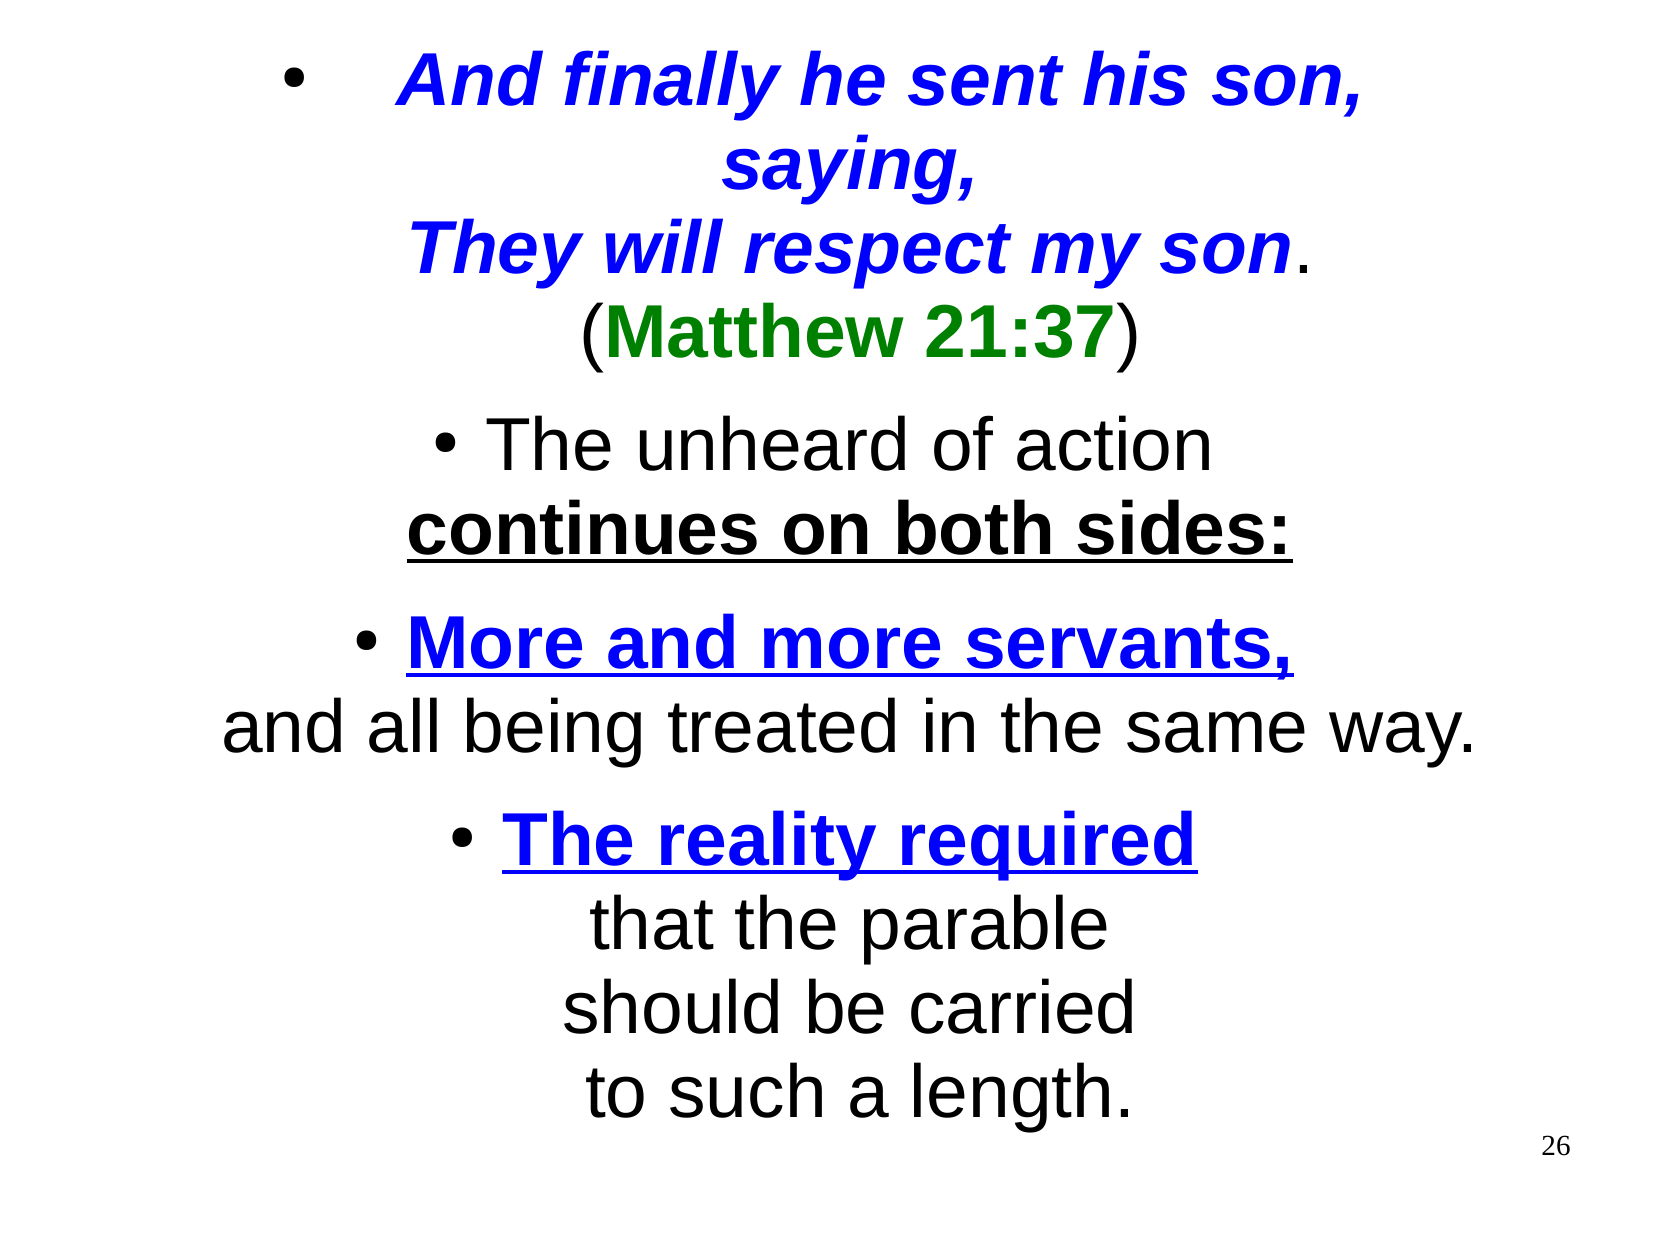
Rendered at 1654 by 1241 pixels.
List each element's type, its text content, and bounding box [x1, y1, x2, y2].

list And finally he sent his son, saying, They will respect my son. (Matthew 21:37) The unheard of action continues on both sides: More and more servants, and all being treated in the same way. The reality required that the parable should be carried to such a length. [37, 37, 1613, 1201]
